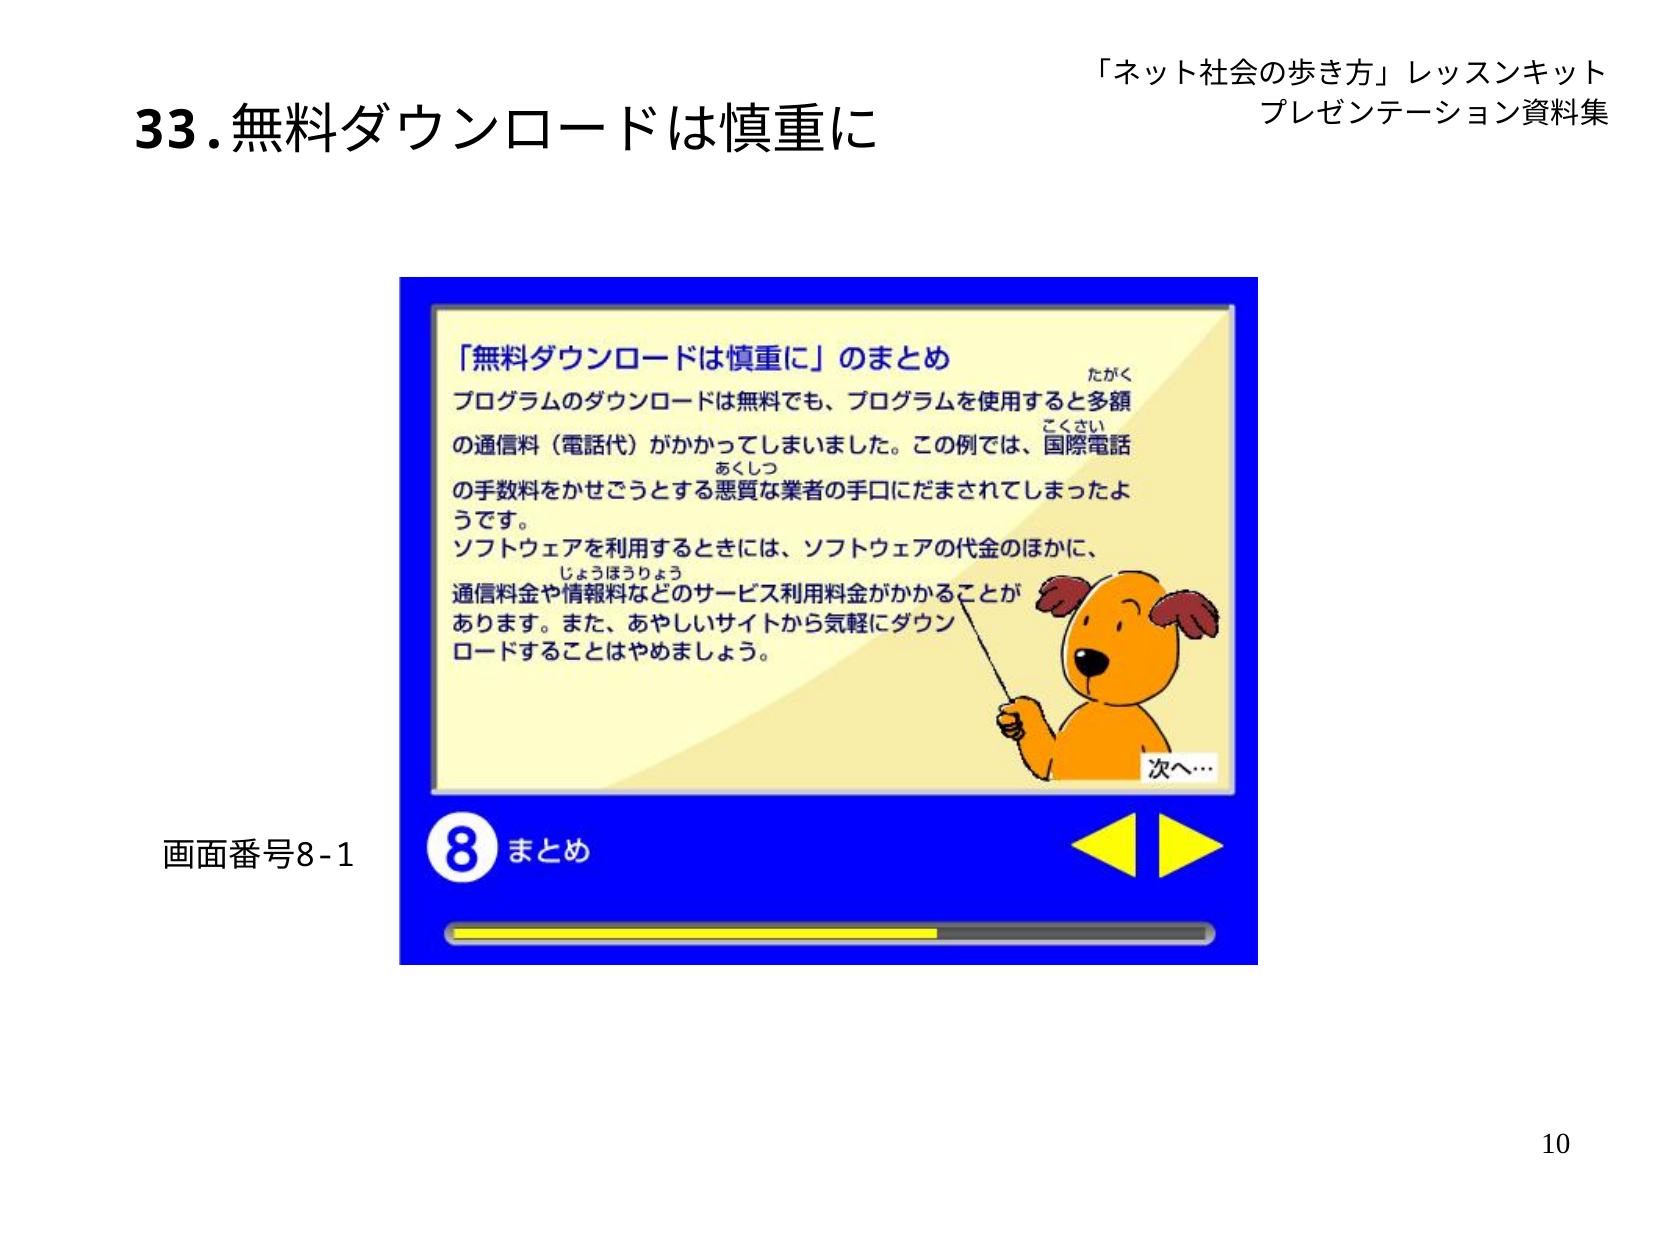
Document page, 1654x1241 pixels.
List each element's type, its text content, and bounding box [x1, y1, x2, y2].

text_box 画面番号8-1 [147, 826, 384, 882]
text_box 「ネット社会の歩き方」レッスンキット プレゼンテーション資料集 [1062, 44, 1625, 139]
text_box 33.無料ダウンロードは慎重に [118, 88, 1241, 169]
picture [399, 277, 1258, 965]
